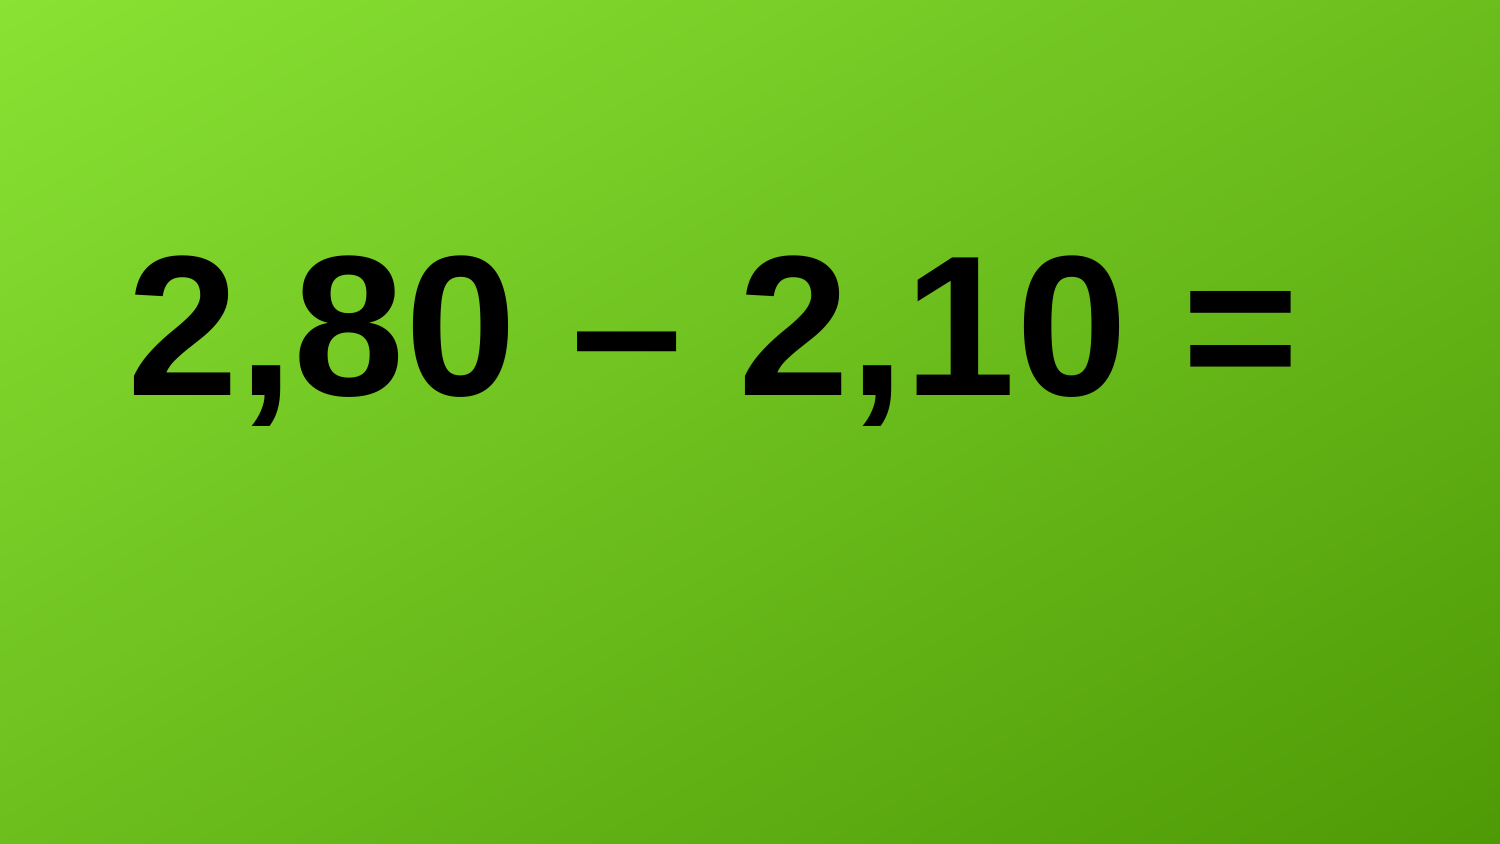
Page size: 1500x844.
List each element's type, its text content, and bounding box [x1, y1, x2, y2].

text_box 2,80 – 2,10 = [1051, 277, 1091, 375]
text_box 2,80 – 2,10 = [440, 277, 480, 375]
text_box 2,80 – 2,10 = [112, 259, 1388, 450]
text_box 2,80 – 2,10 = [331, 275, 366, 313]
text_box 2,80 – 2,10 = [328, 332, 370, 378]
